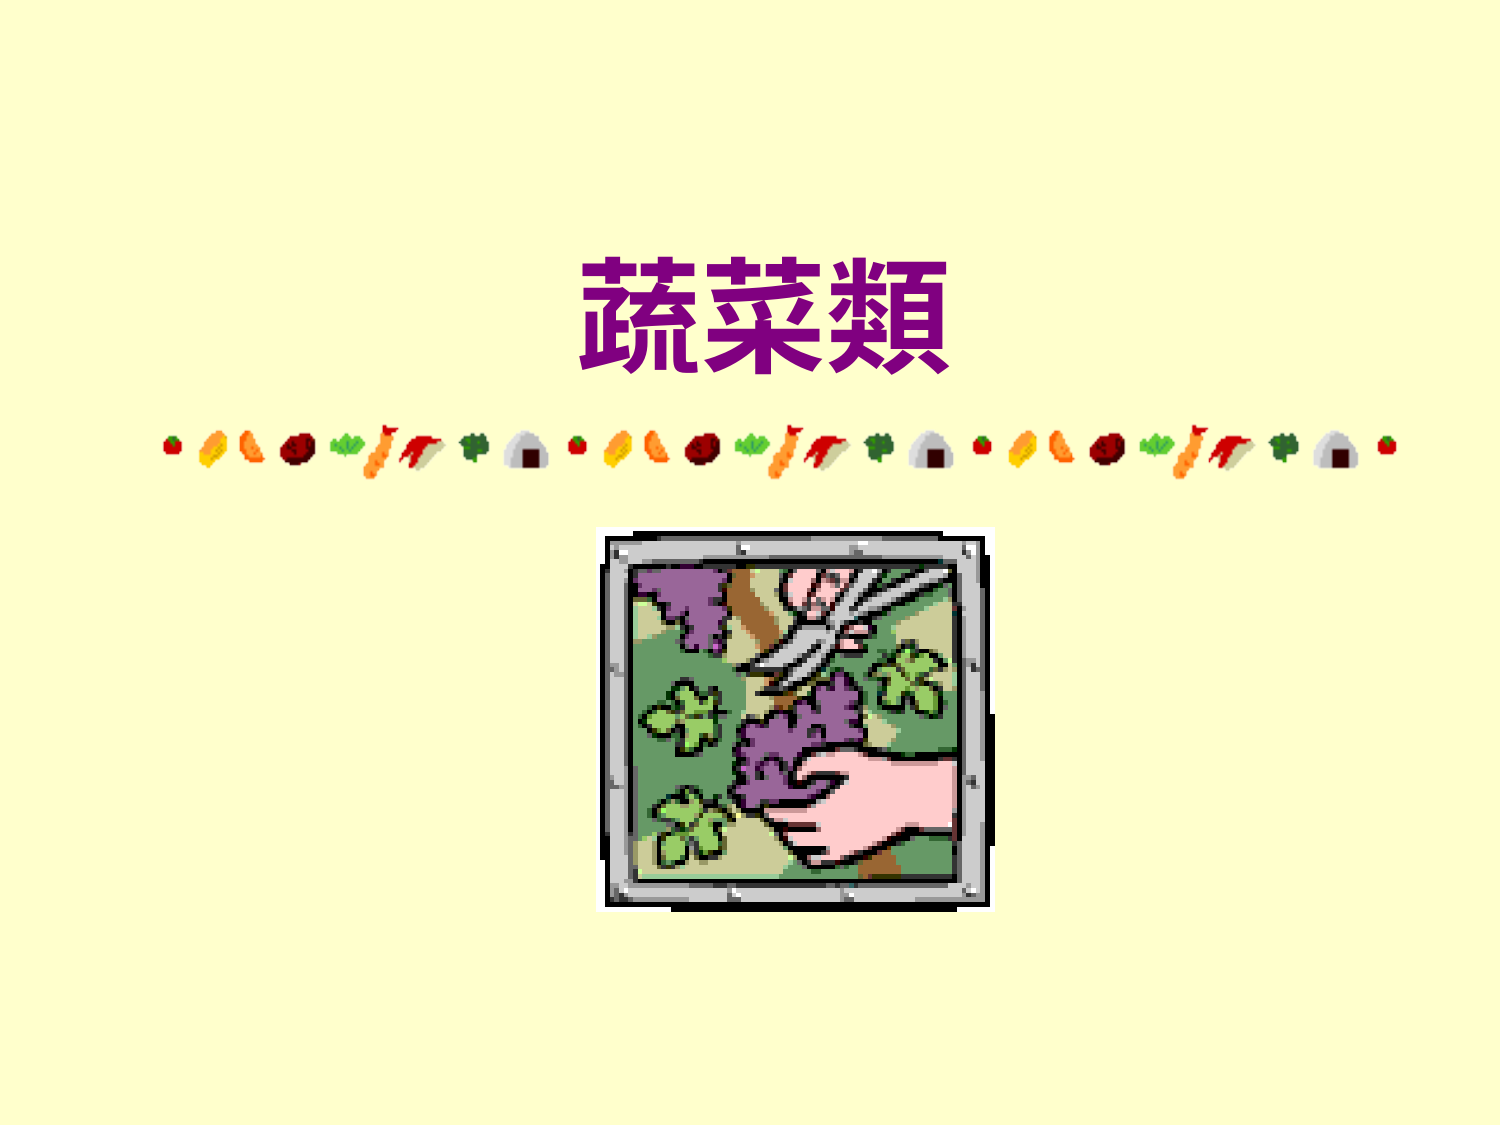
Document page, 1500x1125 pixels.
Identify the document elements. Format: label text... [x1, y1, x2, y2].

picture [596, 527, 995, 912]
title 蔬菜類 [88, 219, 1439, 408]
picture [159, 420, 1402, 483]
